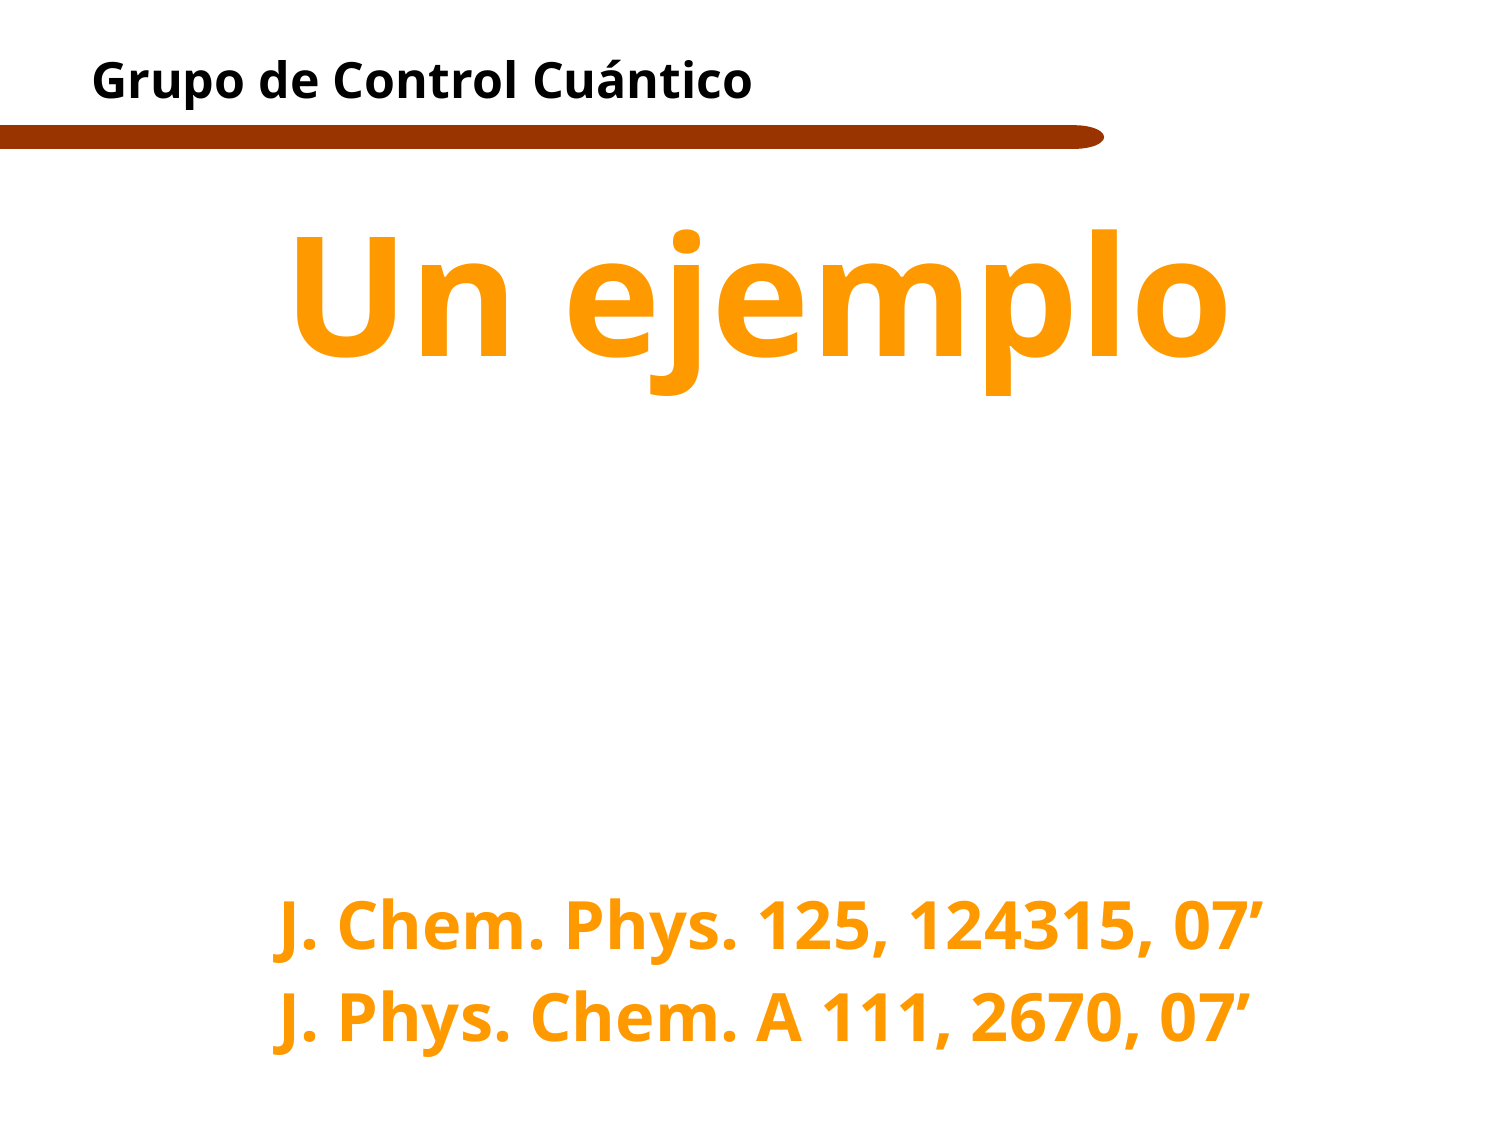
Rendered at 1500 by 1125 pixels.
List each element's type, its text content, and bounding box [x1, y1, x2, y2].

text_box J. Chem. Phys. 125, 124315, 07’ J. Phys. Chem. A 111, 2670, 07’ [263, 863, 1280, 1063]
text_box Grupo de Control Cuántico [76, 7, 1427, 149]
text_box Un ejemplo [17, 152, 1500, 398]
